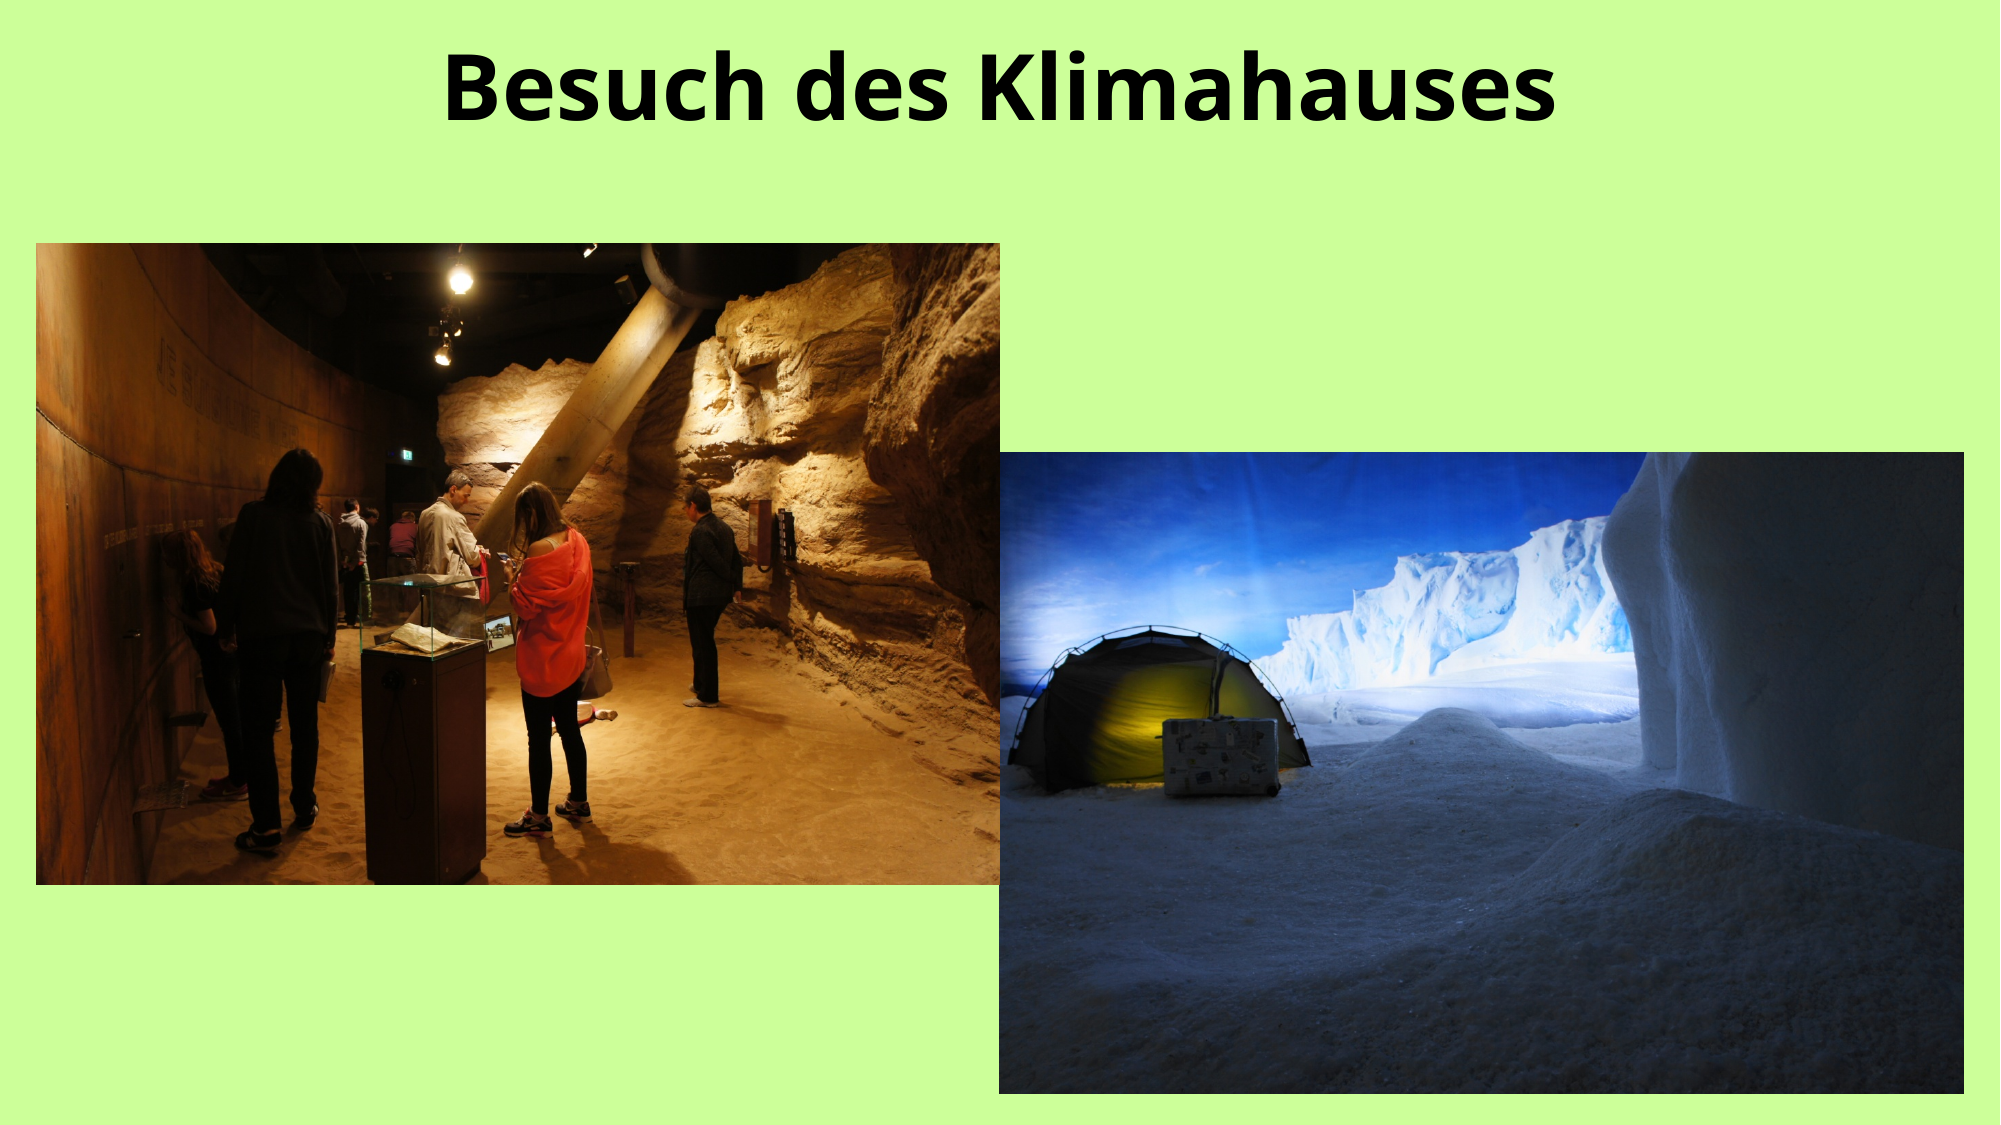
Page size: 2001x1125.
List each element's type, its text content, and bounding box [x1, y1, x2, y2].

title Besuch des Klimahauses [137, 34, 1863, 252]
picture [36, 243, 1964, 1094]
